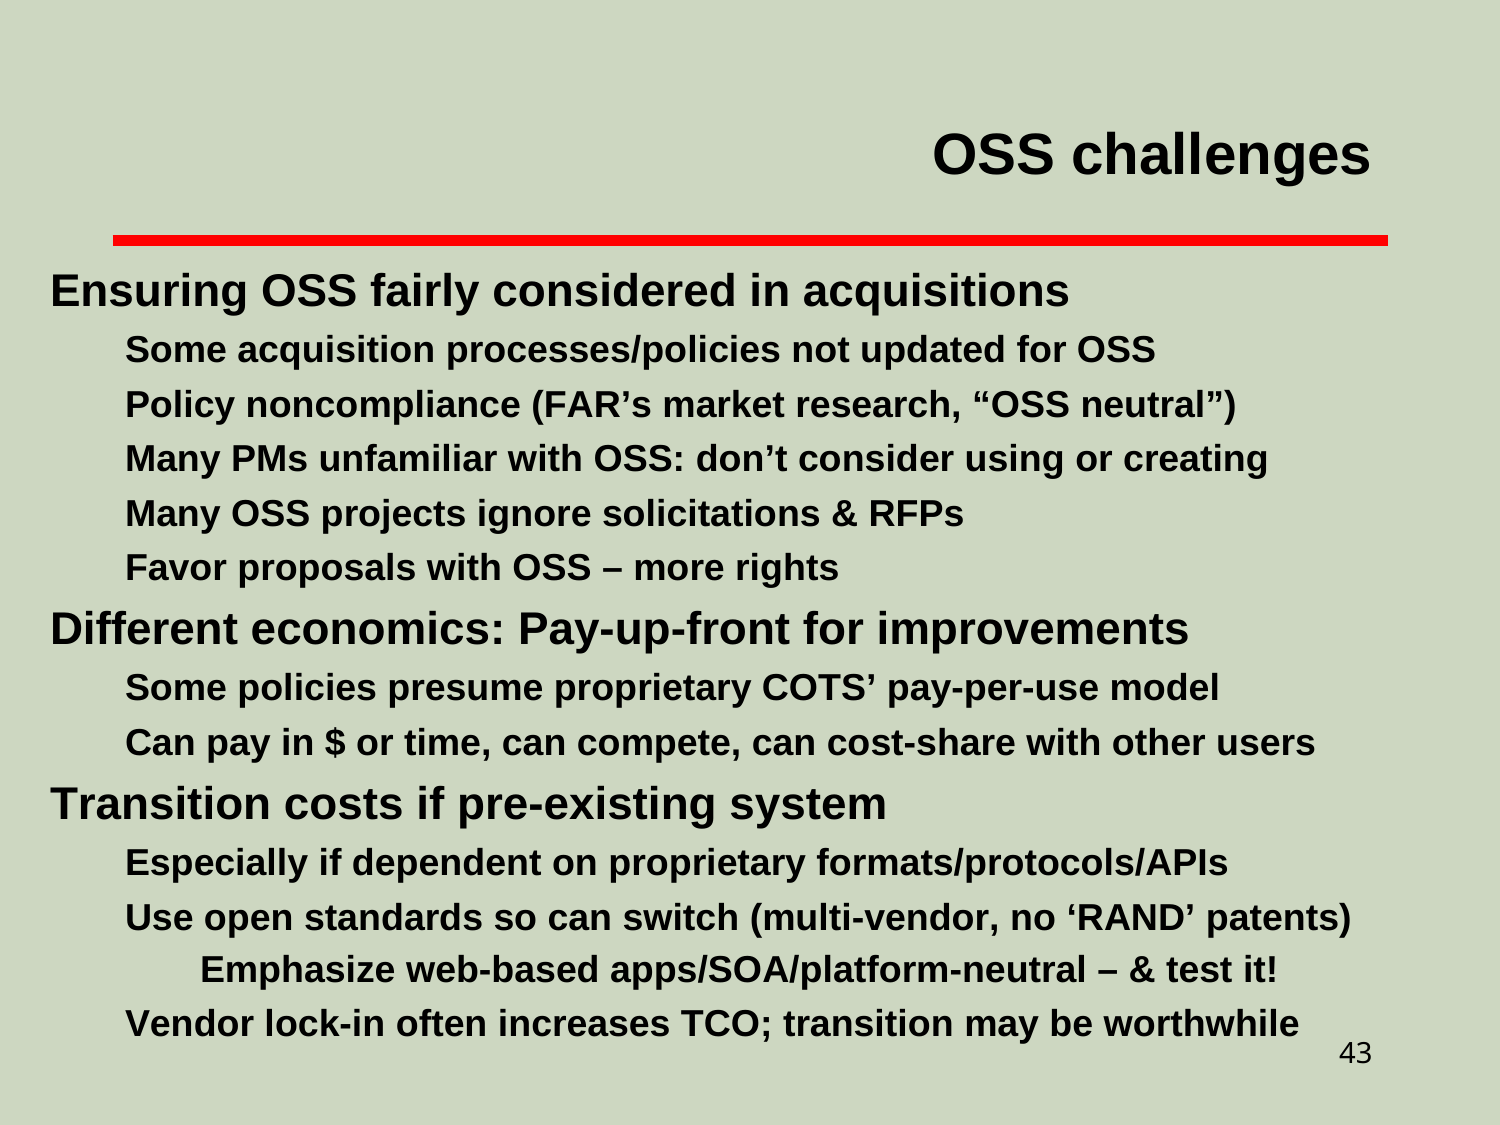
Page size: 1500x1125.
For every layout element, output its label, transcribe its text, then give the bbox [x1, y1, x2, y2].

list Ensuring OSS fairly considered in acquisitions Some acquisition processes/policies not updated for OSS Policy noncompliance (FAR’s market research, “OSS neutral”) Many PMs unfamiliar with OSS: don’t consider using or creating Many OSS projects ignore solicitations & RFPs Favor proposals with OSS – more rights Different economics: Pay-up-front for improvements Some policies presume proprietary COTS’ pay-per-use model Can pay in $ or time, can compete, can cost-share with other users Transition costs if pre-existing system Especially if dependent on proprietary formats/protocols/APIs Use open standards so can switch (multi-vendor, no ‘RAND’ patents) Emphasize web-based apps/SOA/platform-neutral – & test it! Vendor lock-in often increases TCO; transition may be worthwhile [49, 265, 1435, 1045]
title OSS challenges [337, 85, 1388, 224]
